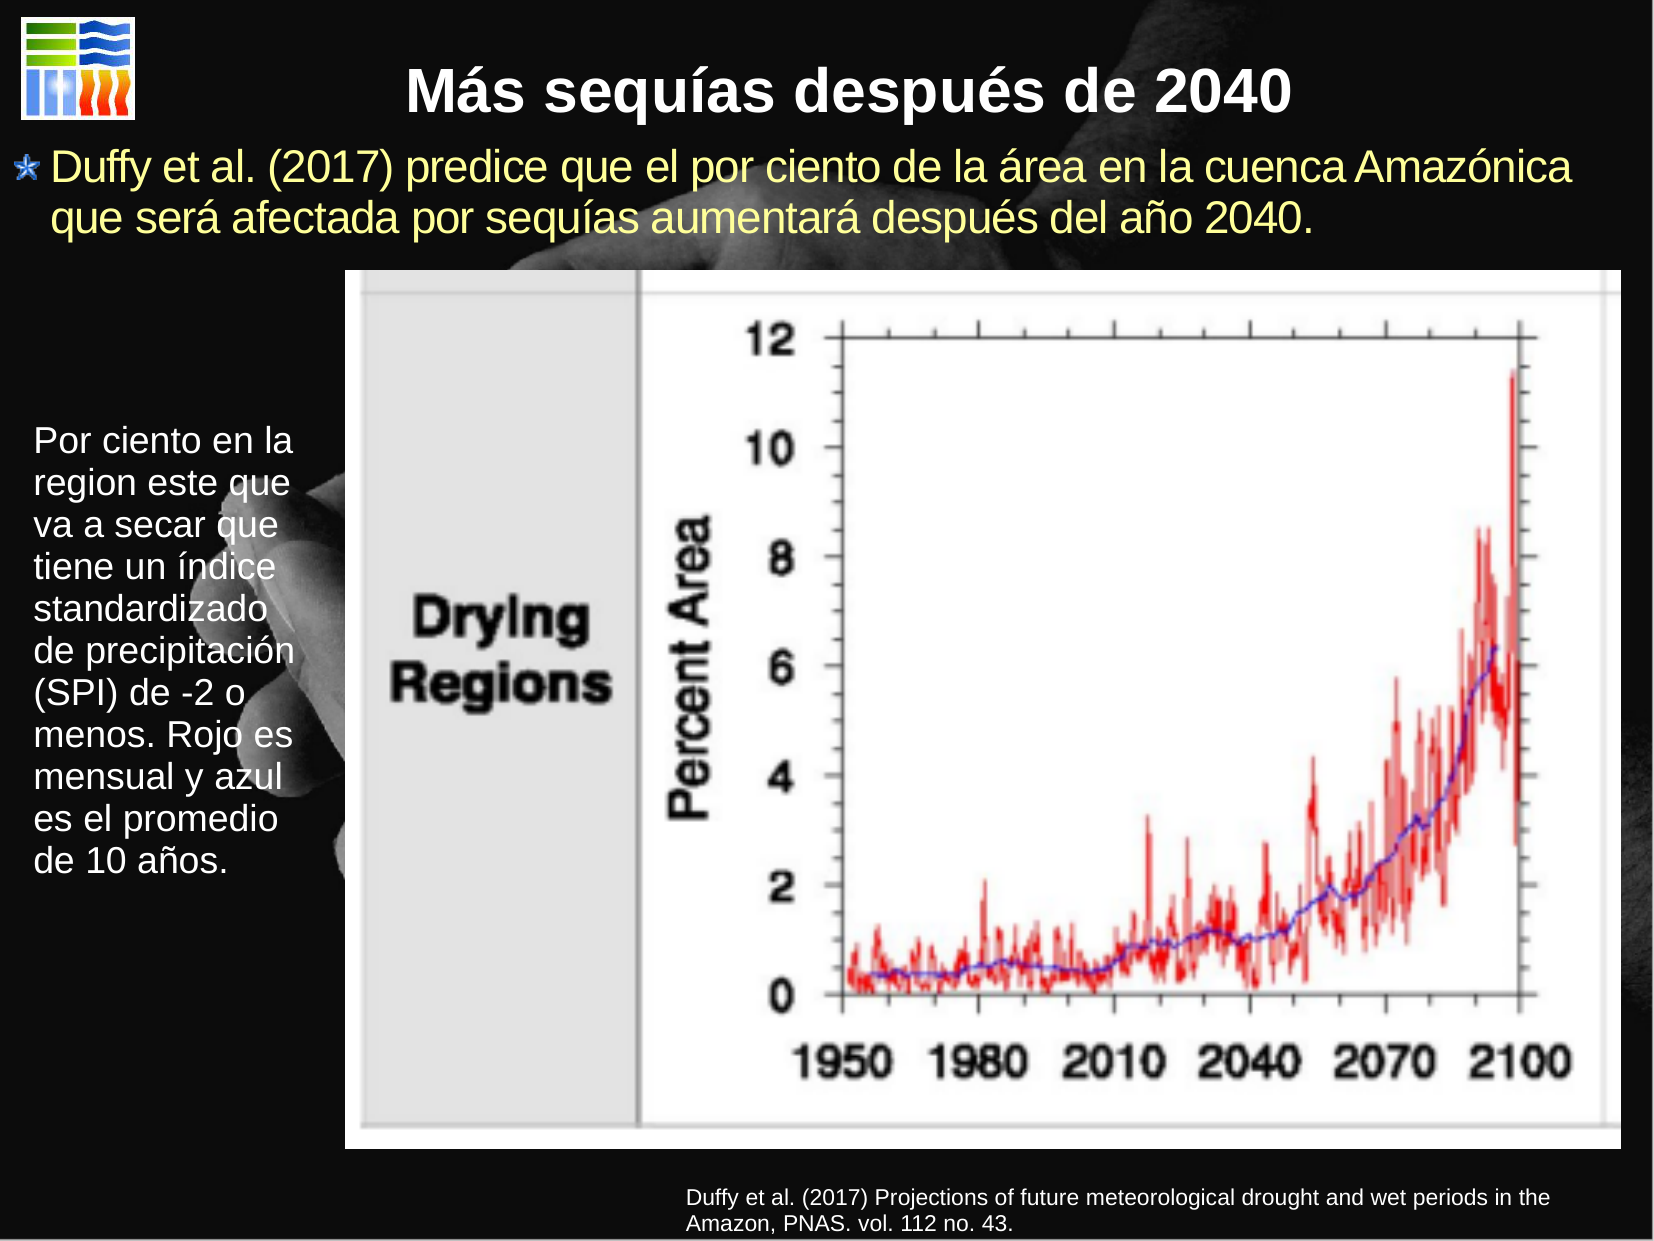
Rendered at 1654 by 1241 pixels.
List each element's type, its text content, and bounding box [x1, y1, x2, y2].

picture [0, 0, 1654, 133]
title Más sequías después de 2040 [405, 16, 1654, 166]
text_box Por ciento en la region este que va a secar que tiene un índice standardizado de precipitación (SPI) de -2 o menos. Rojo es mensual y azul es el promedio de 10 años. [18, 411, 331, 889]
text_box Duffy et al. (2017) predice que el por ciento de la área en la cuenca Amazónica que será afectada por sequías aumentará después del año 2040. [0, 133, 1591, 406]
text_box Duffy et al. (2017) Projections of future meteorological drought and wet periods in the Amazon, PNAS. vol. 112 no. 43. [670, 1177, 1607, 1241]
picture [0, 166, 1654, 1241]
